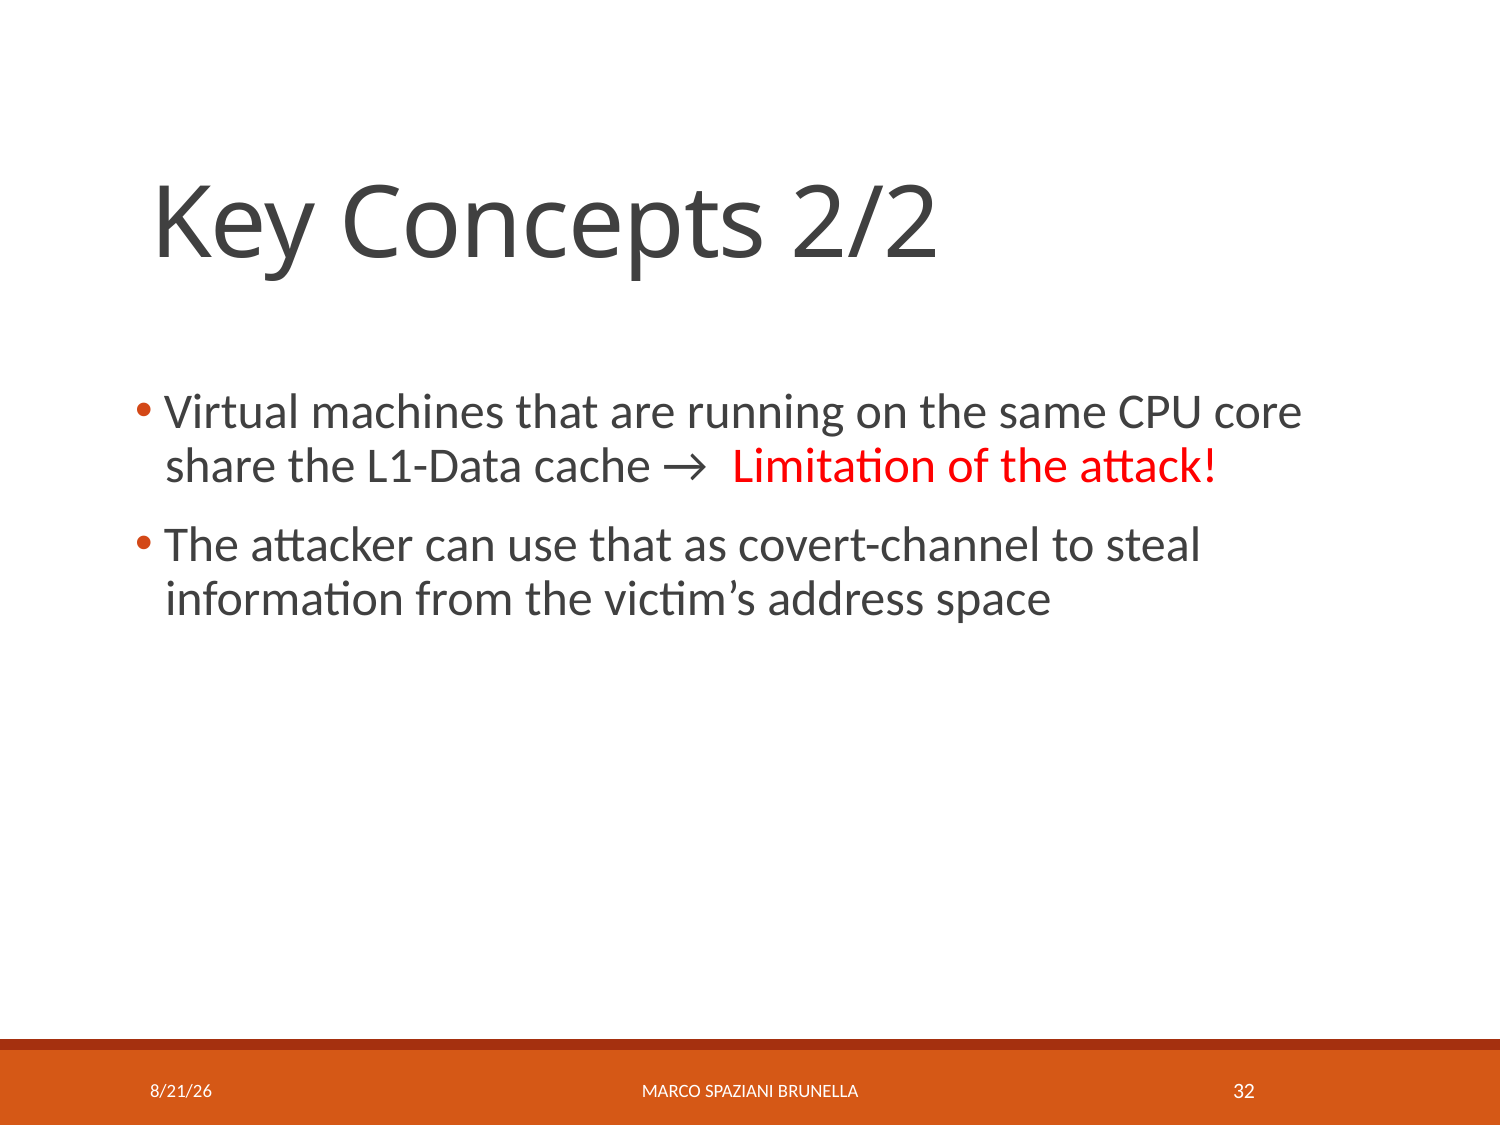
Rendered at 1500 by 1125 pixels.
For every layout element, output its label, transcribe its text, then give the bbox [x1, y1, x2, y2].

text_box Key Concepts 2/2 [135, 47, 1373, 285]
text_box Virtual machines that are running on the same CPU core share the L1-Data cache → Limitation of the attack! The attacker can use that as covert-channel to steal information from the victim’s address space [135, 302, 1373, 963]
text_box [1218, 1059, 1380, 1120]
text_box Marco Spaziani Brunella [453, 1059, 1047, 1120]
text_box 11/23/2019 [135, 1059, 440, 1120]
